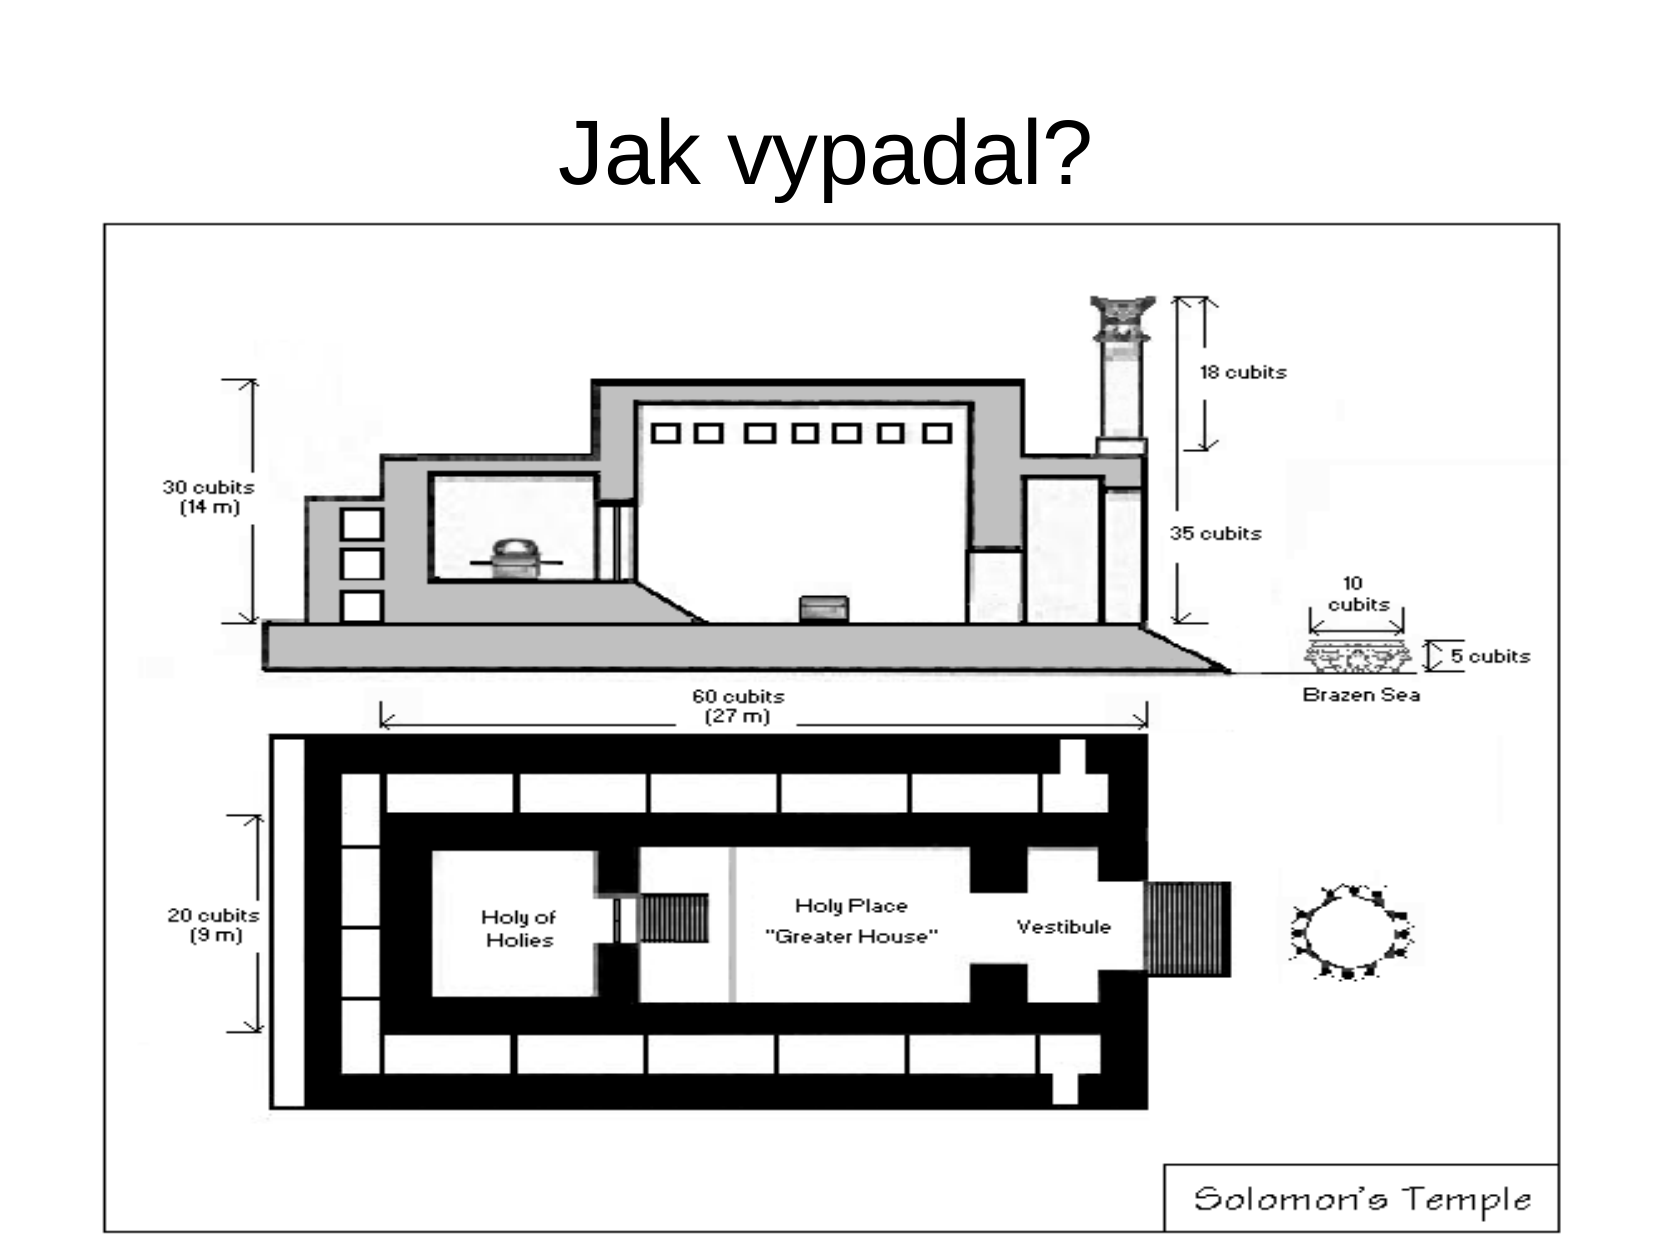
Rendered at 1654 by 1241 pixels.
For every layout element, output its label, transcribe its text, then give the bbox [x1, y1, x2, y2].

title Jak vypadal? [82, 49, 1571, 257]
picture [94, 214, 1571, 1241]
